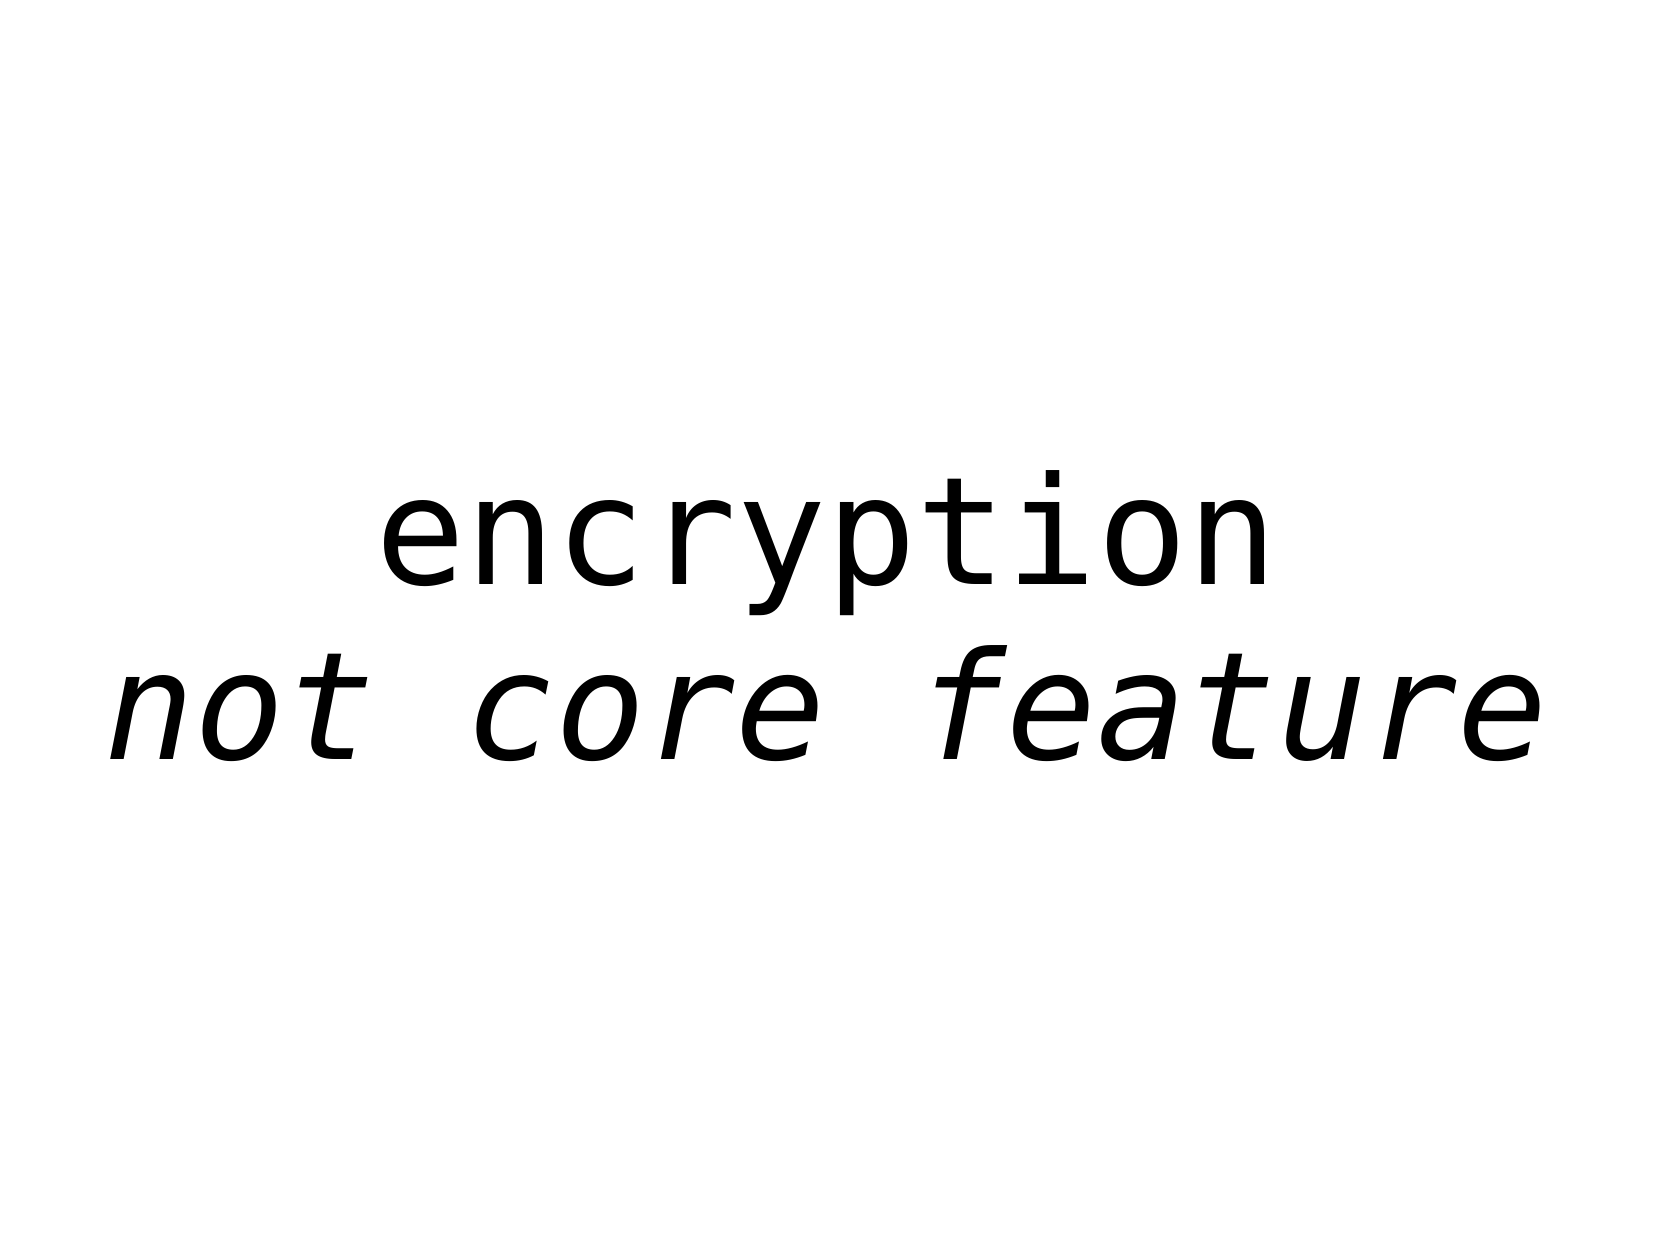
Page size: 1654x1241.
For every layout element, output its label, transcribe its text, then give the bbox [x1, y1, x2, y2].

title encryption not core feature [82, 445, 1571, 795]
